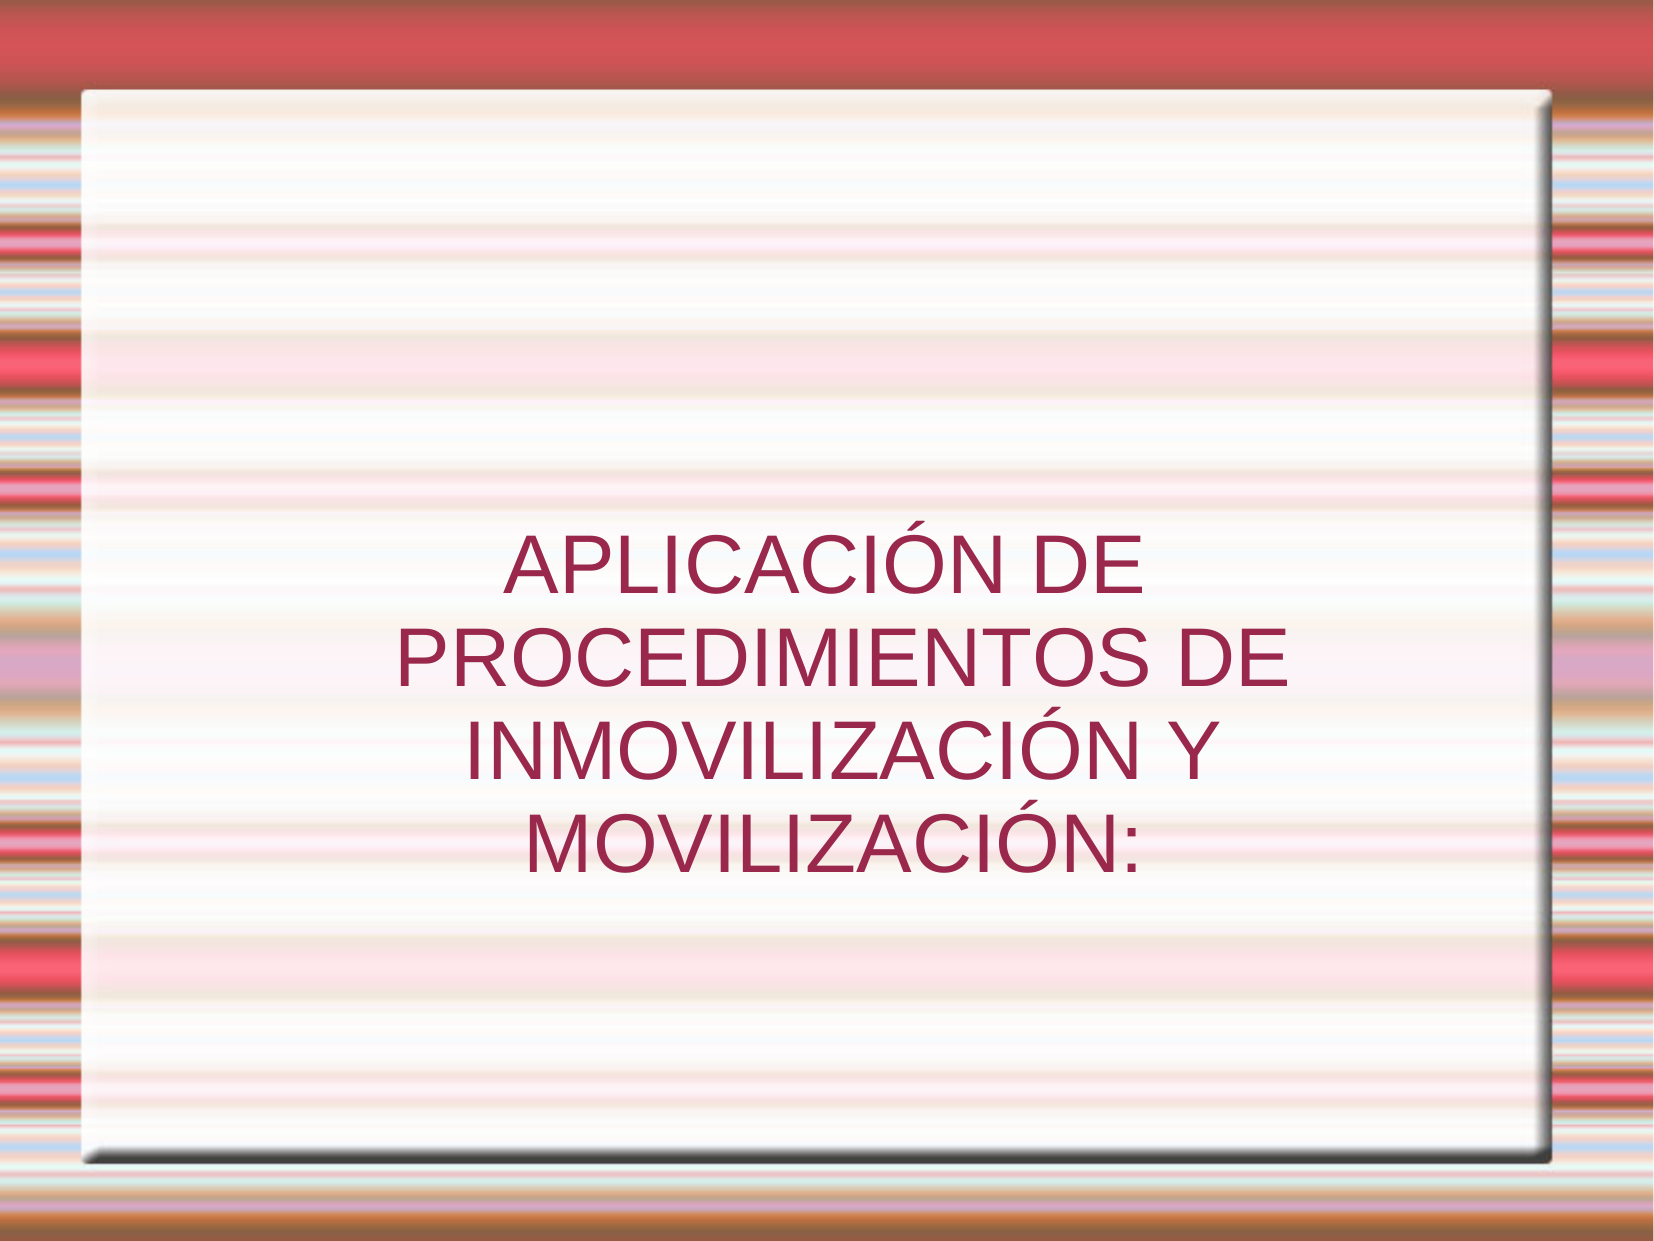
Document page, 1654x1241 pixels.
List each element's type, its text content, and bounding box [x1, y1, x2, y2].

picture [0, 0, 1654, 1241]
subtitle APLICACIÓN DE PROCEDIMIENTOS DE INMOVILIZACIÓN Y MOVILIZACIÓN: [134, 350, 1516, 1132]
